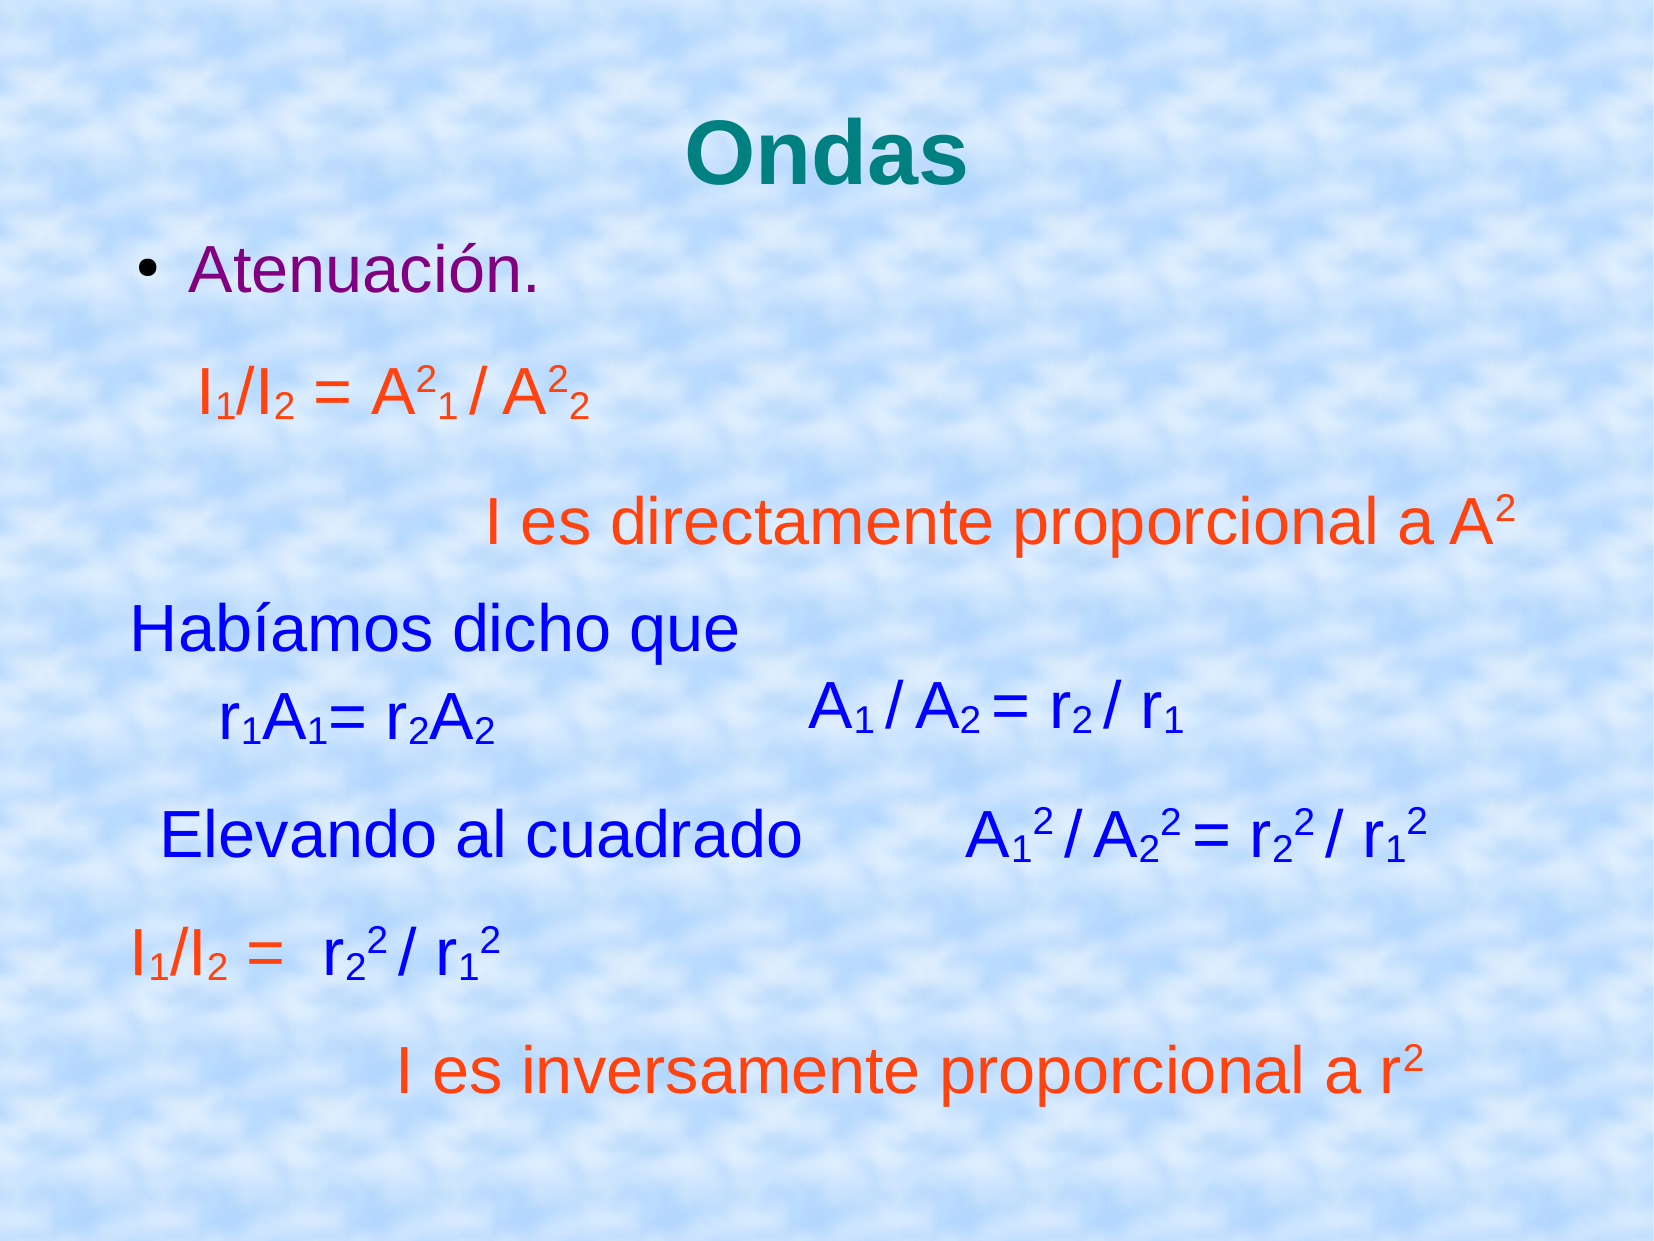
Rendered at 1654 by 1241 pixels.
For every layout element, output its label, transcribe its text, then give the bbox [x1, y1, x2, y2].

title Ondas [82, 49, 1571, 257]
text_box Habíamos dicho que [59, 590, 1241, 666]
text_box I es directamente proporcional a A2 [413, 483, 1595, 562]
picture [0, 0, 1654, 1241]
text_box A1 / A2 = r2 / r1 [738, 668, 1477, 768]
text_box I1/I2 = A21 / A22 [125, 354, 650, 454]
text_box I1/I2 = r22 / r12 [59, 915, 583, 1015]
list Atenuación. [118, 231, 1565, 1051]
text_box Elevando al cuadrado A12 / A22 = r22 / r12 [88, 797, 1536, 897]
text_box I es inversamente proporcional a r2 [324, 1033, 1506, 1111]
text_box r1A1= r2A2 [147, 679, 591, 776]
